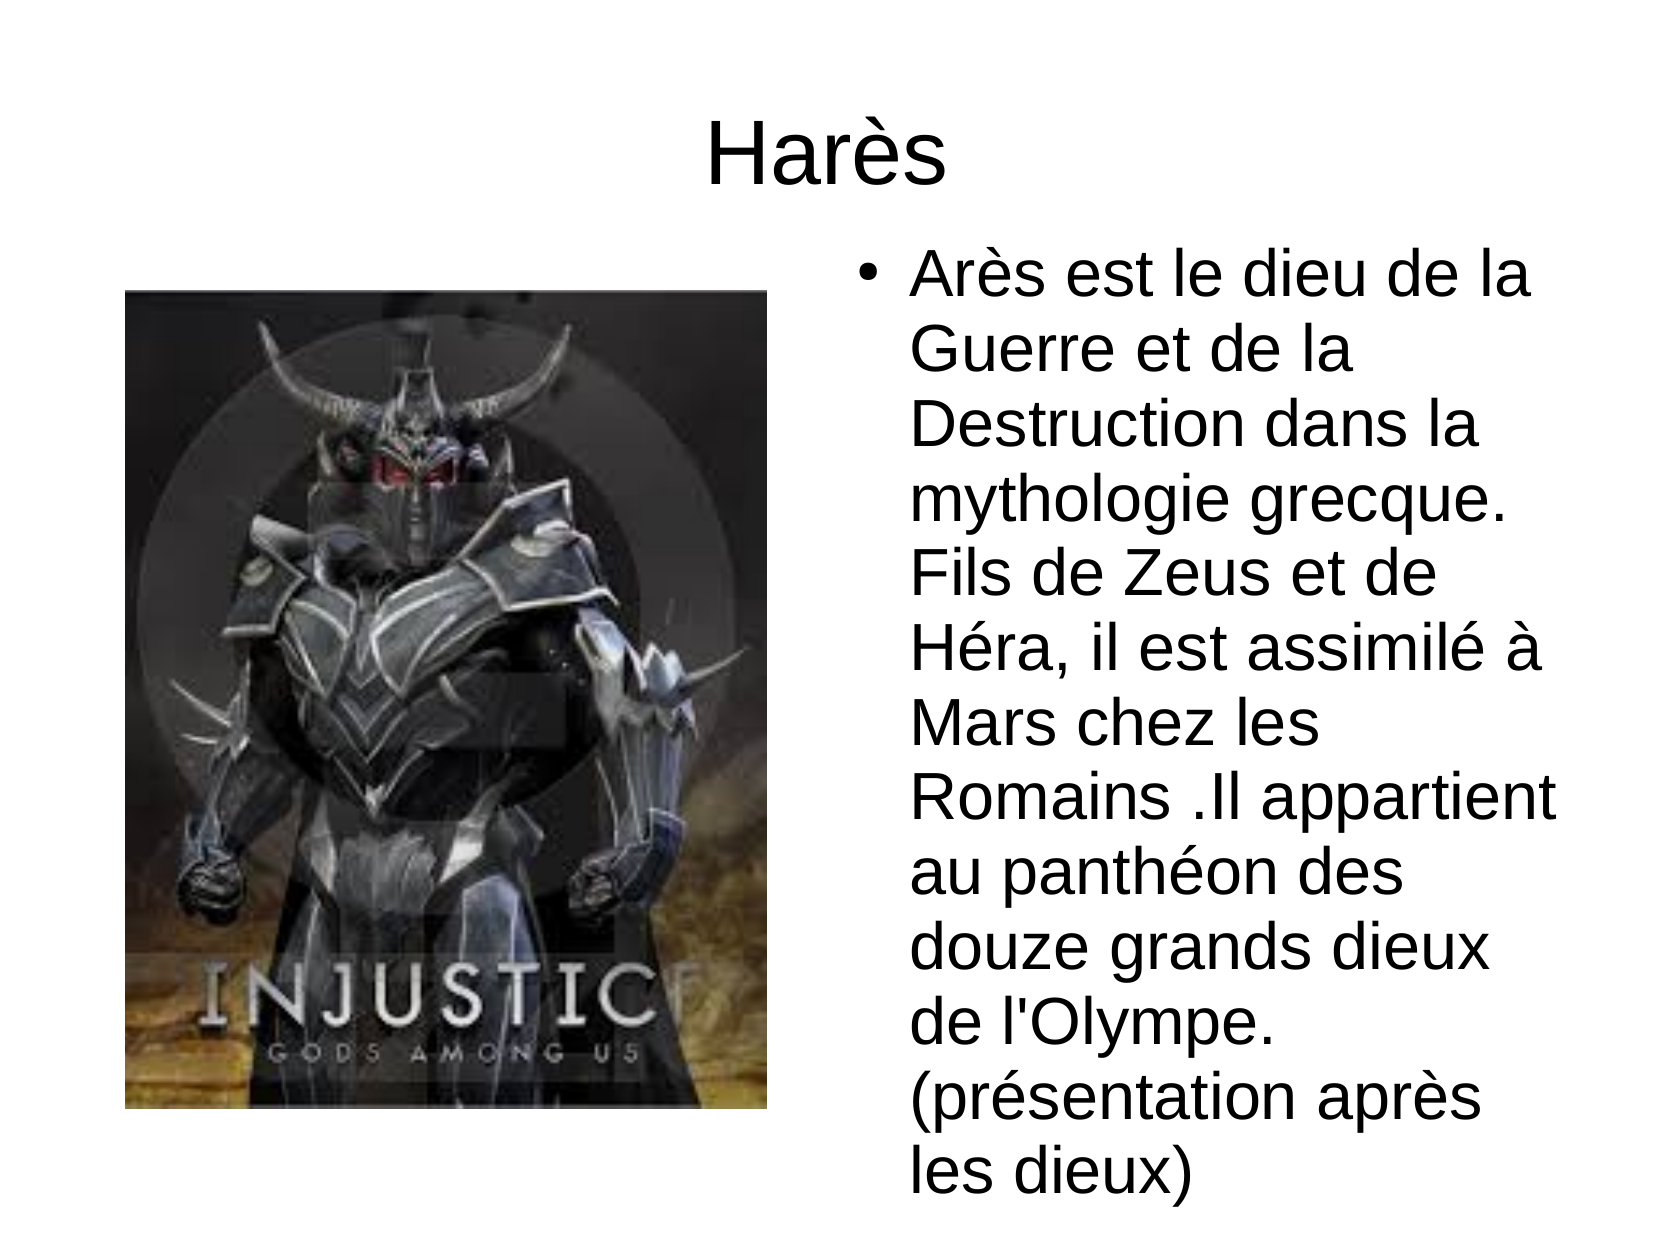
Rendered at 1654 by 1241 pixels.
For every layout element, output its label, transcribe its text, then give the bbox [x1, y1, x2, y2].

title Harès [82, 49, 1571, 257]
list Arès est le dieu de la Guerre et de la Destruction dans la mythologie grecque. Fils de Zeus et de Héra, il est assimilé à Mars chez les Romains .Il appartient au panthéon des douze grands dieux de l'Olympe.(présentation après les dieux) [838, 236, 1565, 1209]
picture [125, 290, 767, 1109]
